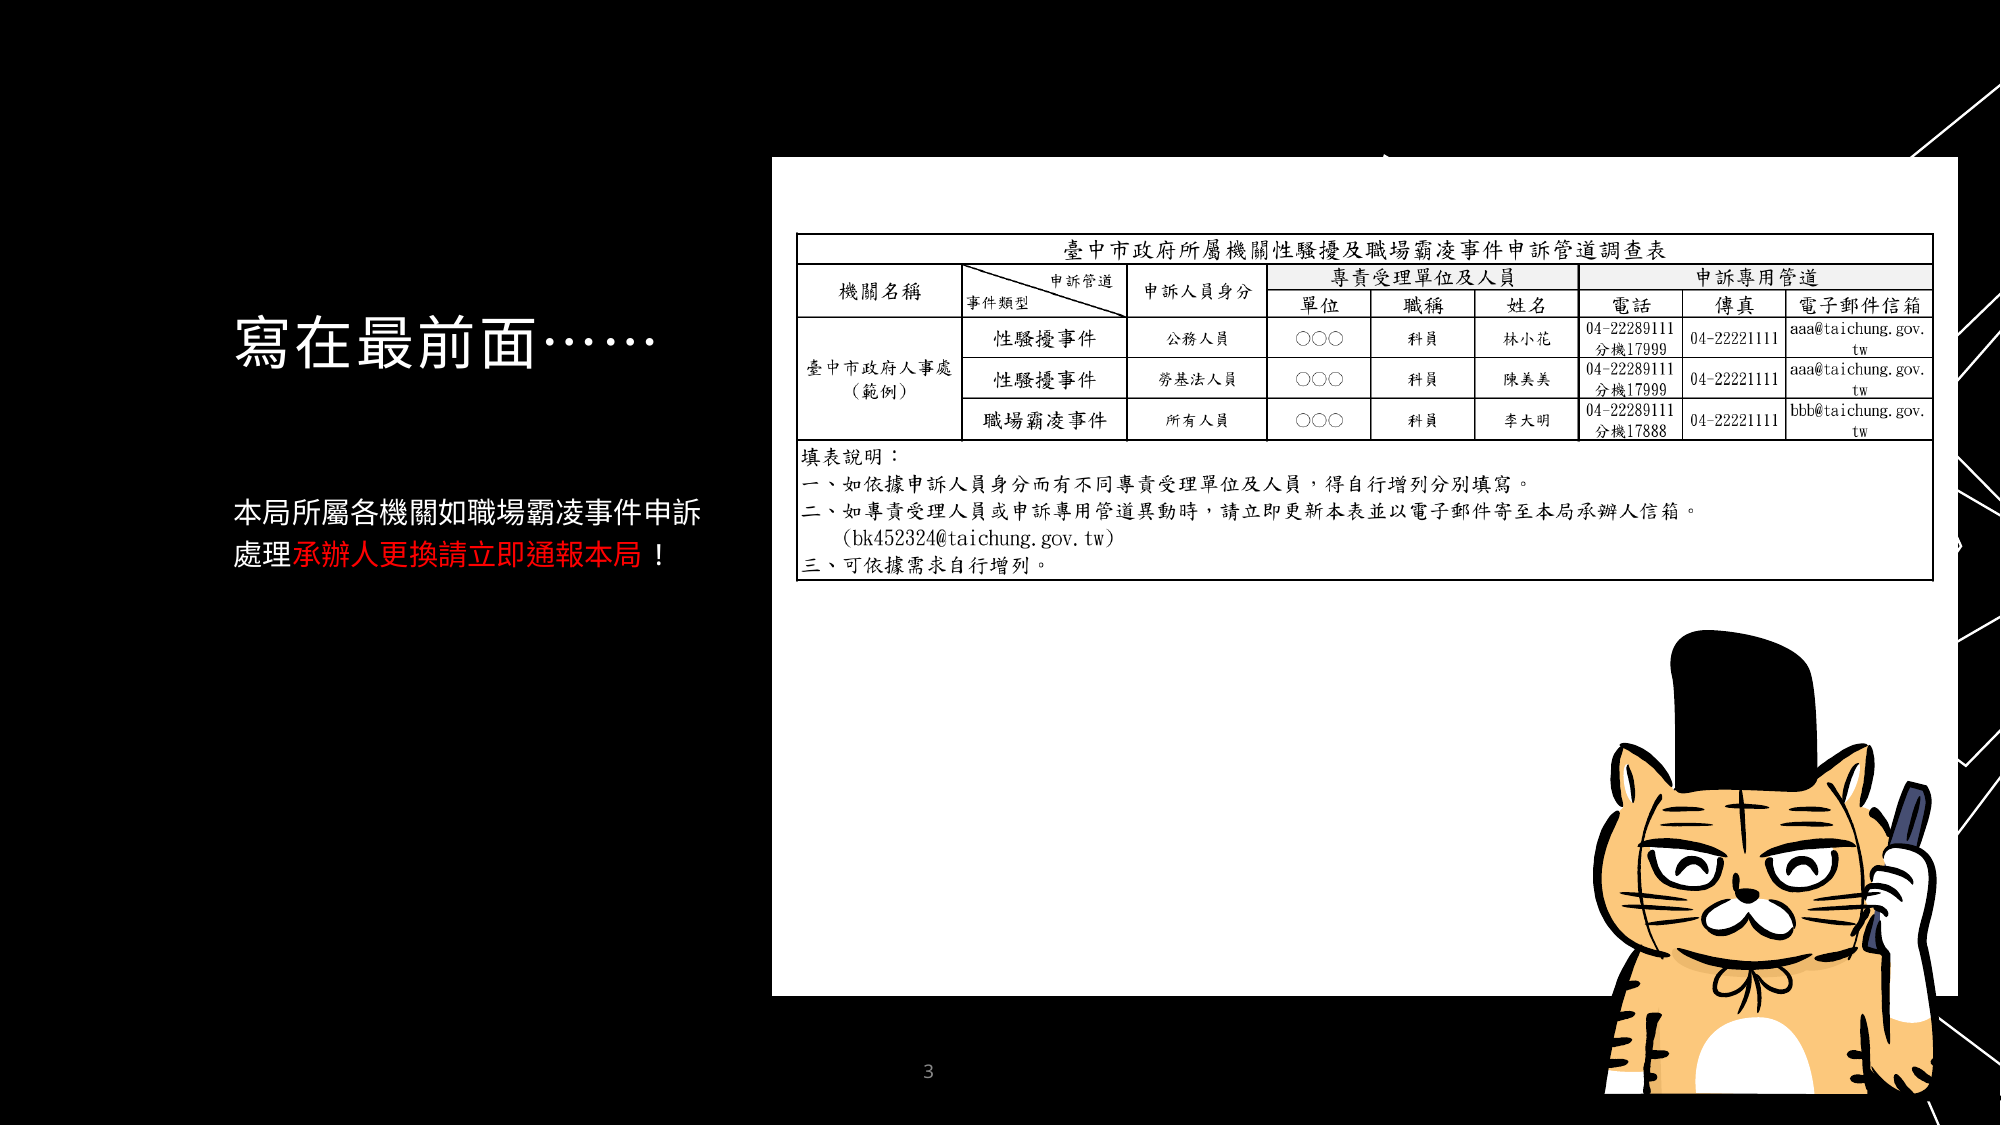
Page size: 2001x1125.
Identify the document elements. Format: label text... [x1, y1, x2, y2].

text_box 3 [908, 1042, 1071, 1103]
title 寫在最前面…… [218, 167, 740, 385]
list 本局所屬各機關如職場霸凌事件申訴處理承辦人更換請立即通報本局! [218, 479, 740, 613]
picture [772, 157, 2000, 1103]
